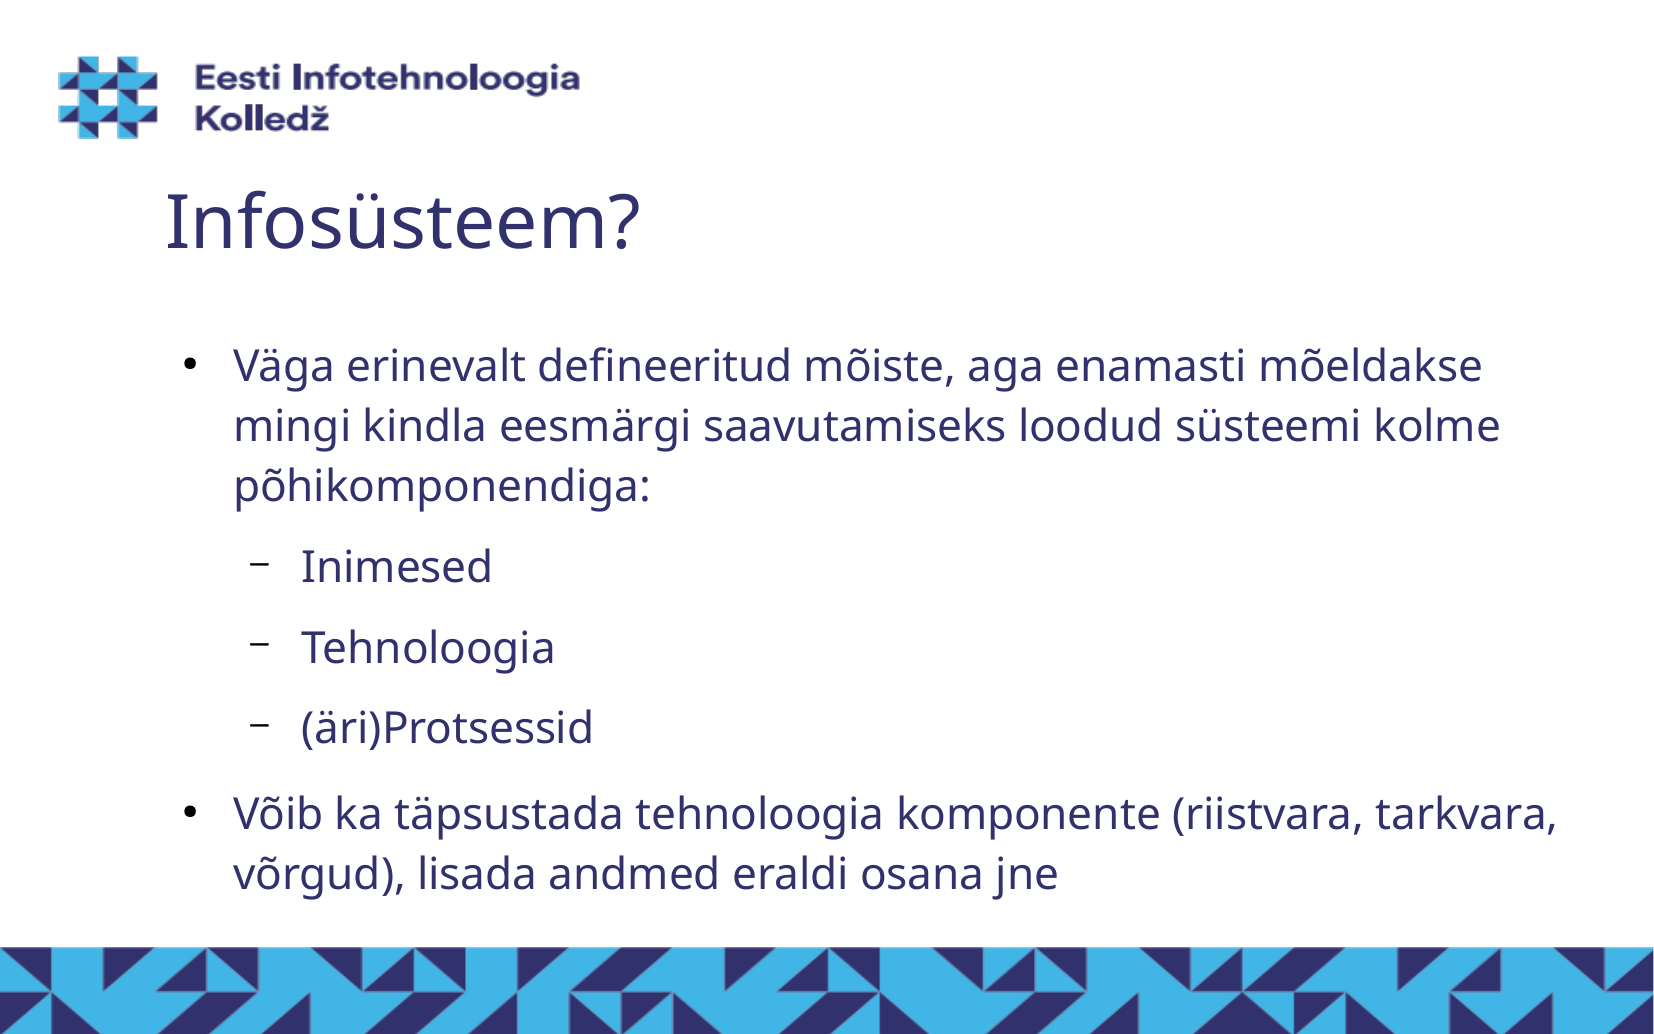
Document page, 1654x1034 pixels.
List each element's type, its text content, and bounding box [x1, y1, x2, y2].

list Väga erinevalt defineeritud mõiste, aga enamasti mõeldakse mingi kindla eesmärgi saavutamiseks loodud süsteemi kolme põhikomponendiga: Inimesed Tehnoloogia (äri)Protsessid Võib ka täpsustada tehnoloogia komponente (riistvara, tarkvara, võrgud), lisada andmed eraldi osana jne [165, 334, 1571, 906]
title Infosüsteem? [165, 132, 1501, 306]
